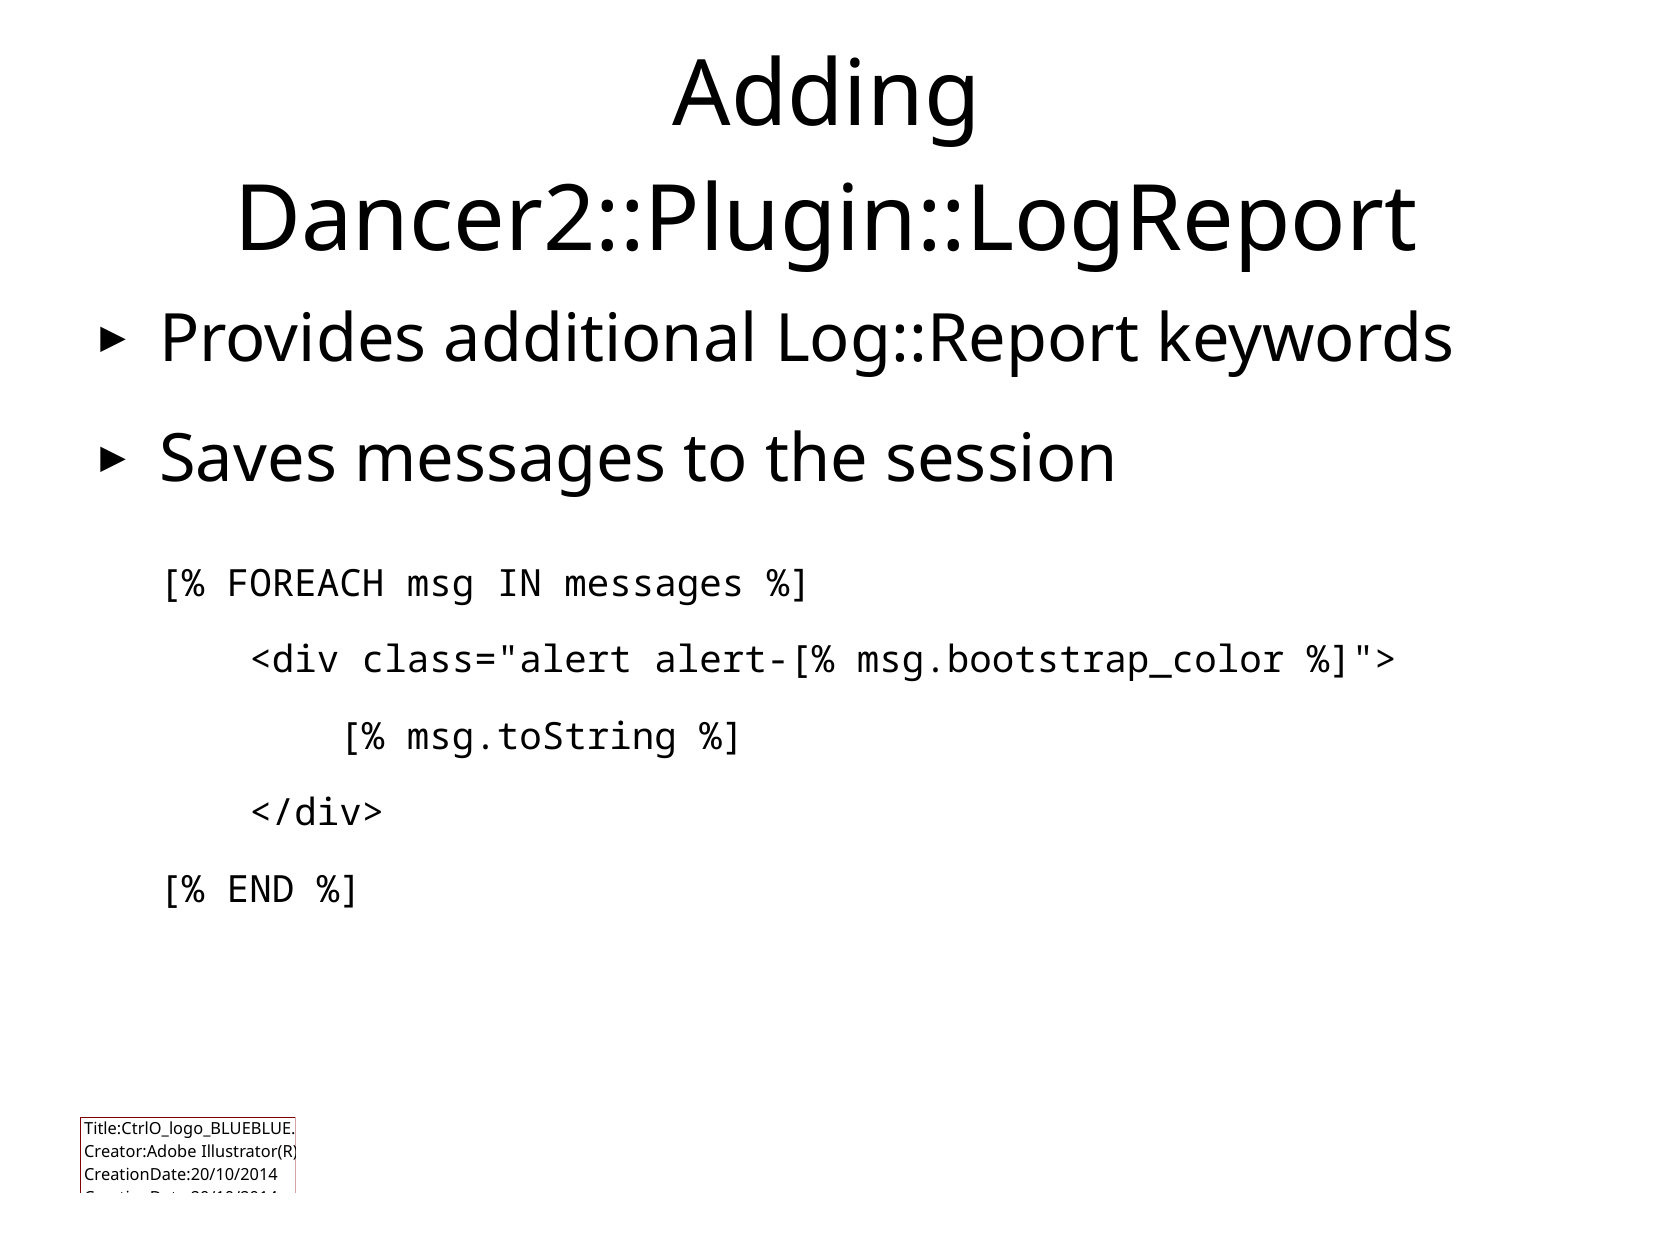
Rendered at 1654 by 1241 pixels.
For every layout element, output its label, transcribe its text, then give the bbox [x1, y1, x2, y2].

list Provides additional Log::Report keywords Saves messages to the session [% FOREACH msg IN messages %] <div class="alert alert-[% msg.bootstrap_color %]"> [% msg.toString %] </div> [% END %] [82, 290, 1571, 1010]
title Adding Dancer2::Plugin::LogReport [82, 49, 1571, 257]
